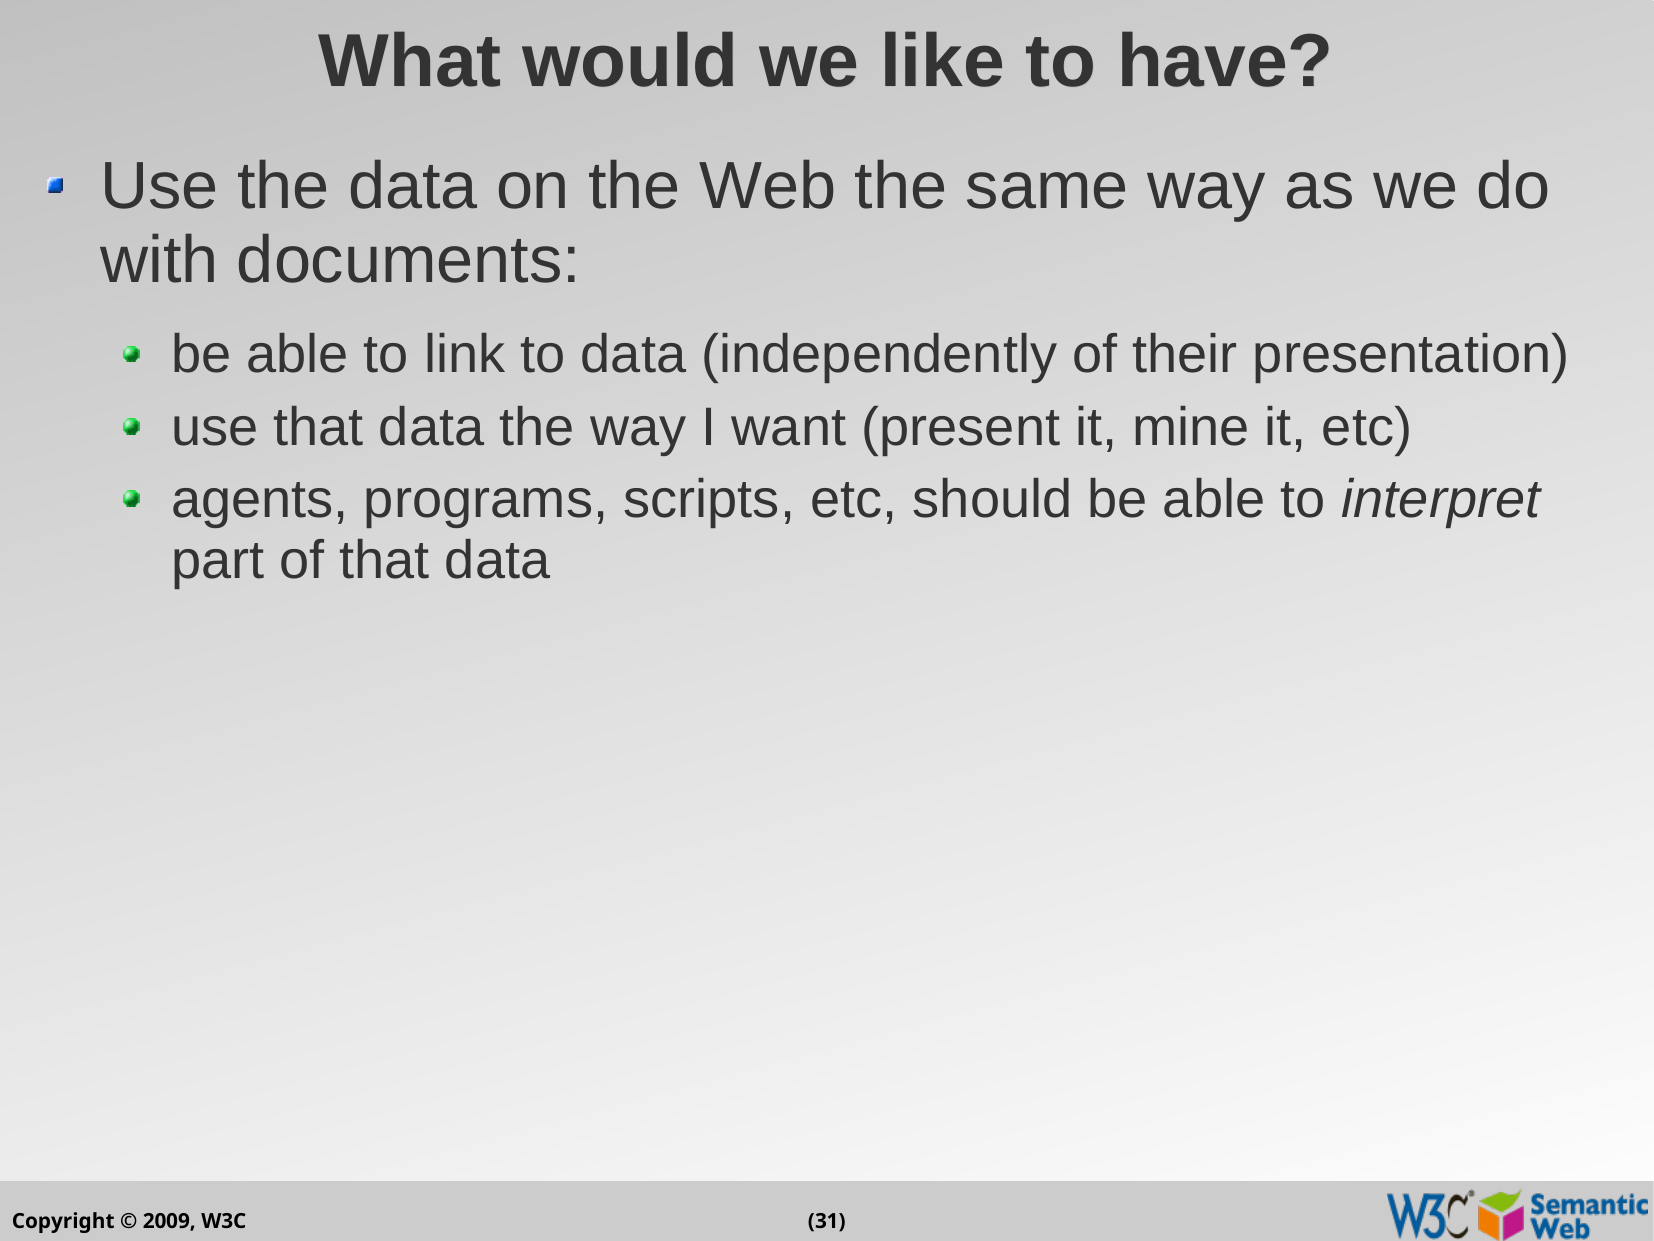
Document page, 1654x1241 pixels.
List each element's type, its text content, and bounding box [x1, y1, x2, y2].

picture [1387, 1187, 1648, 1241]
list Use the data on the Web the same way as we do with documents: be able to link to data (independently of their presentation) use that data the way I want (present it, mine it, etc) agents, programs, scripts, etc, should be able to interpret part of that data [29, 147, 1624, 1134]
title What would we like to have? [0, 0, 1654, 119]
